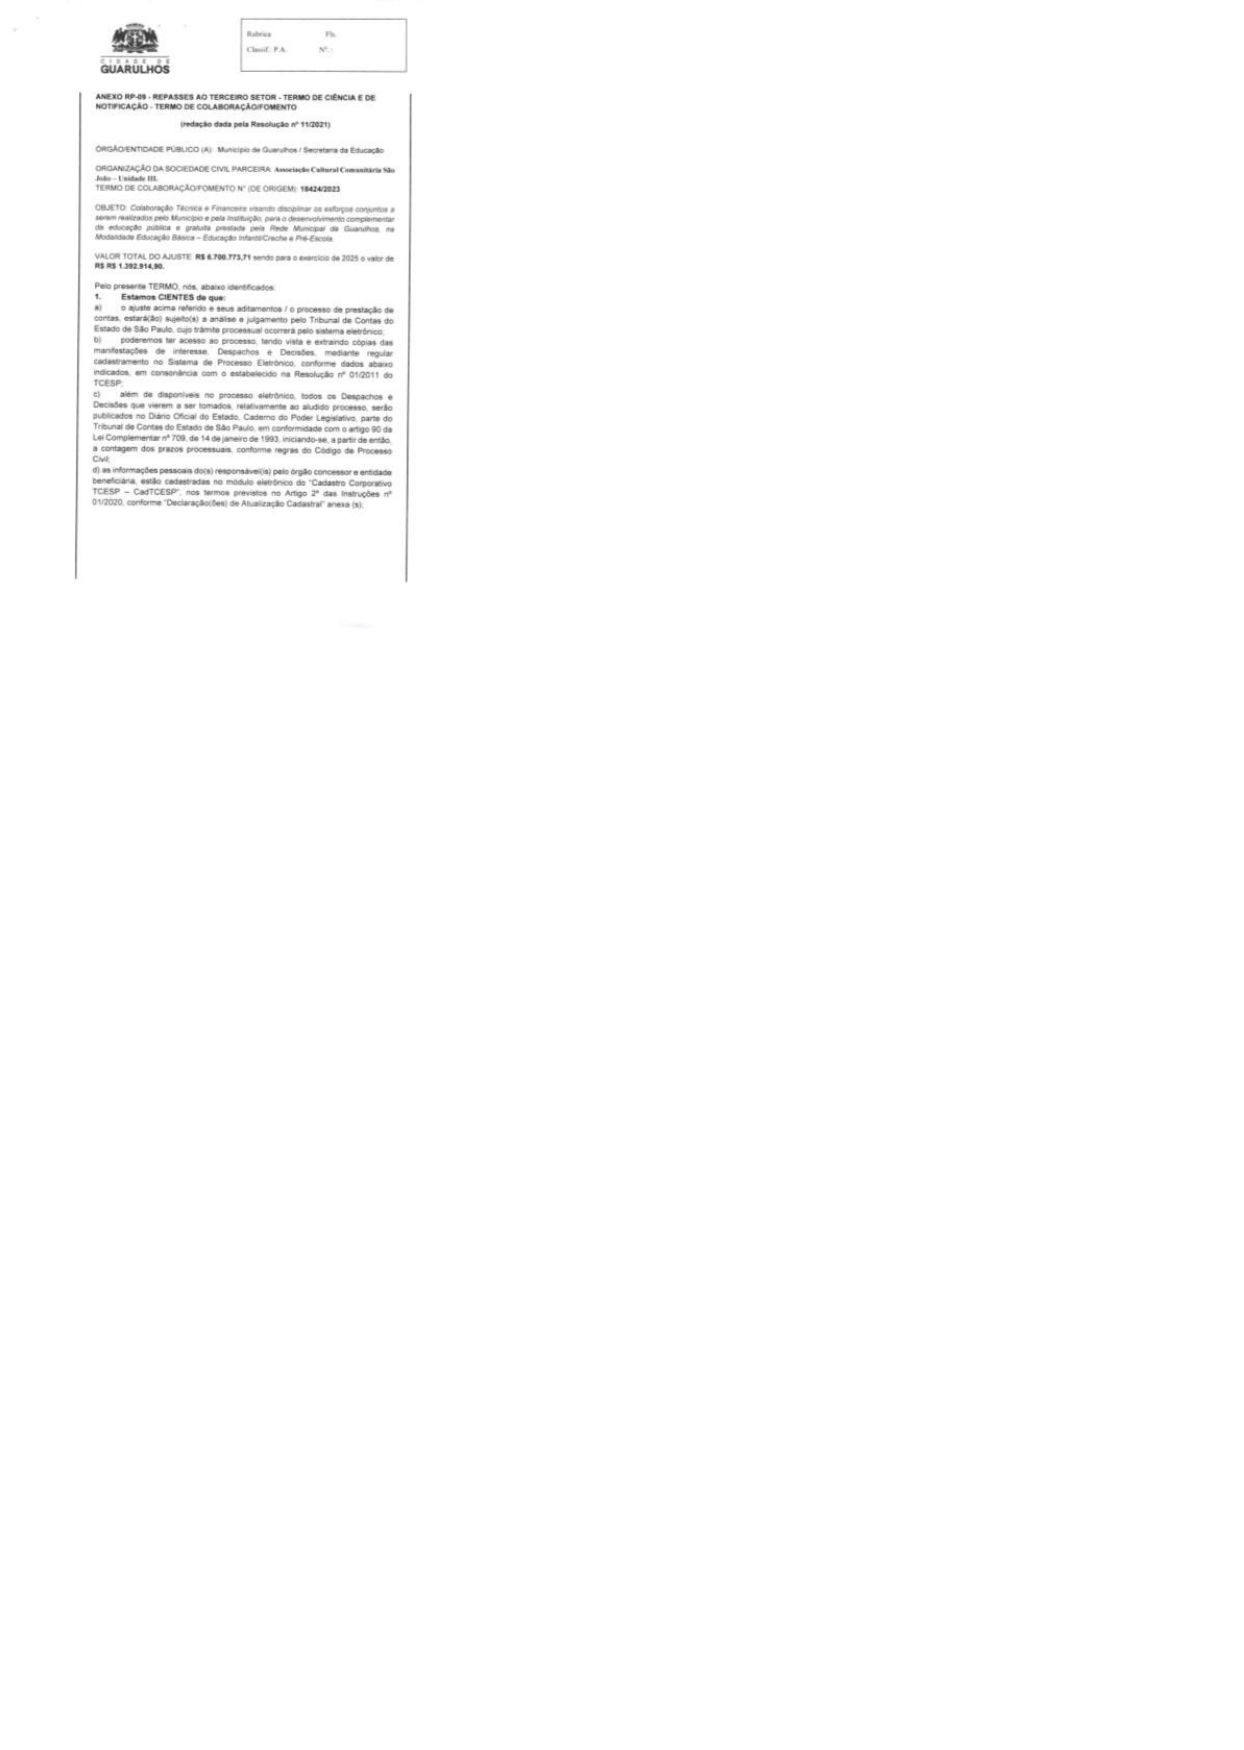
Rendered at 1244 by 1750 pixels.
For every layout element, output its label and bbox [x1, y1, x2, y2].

text_box [0, 0, 1242, 1750]
